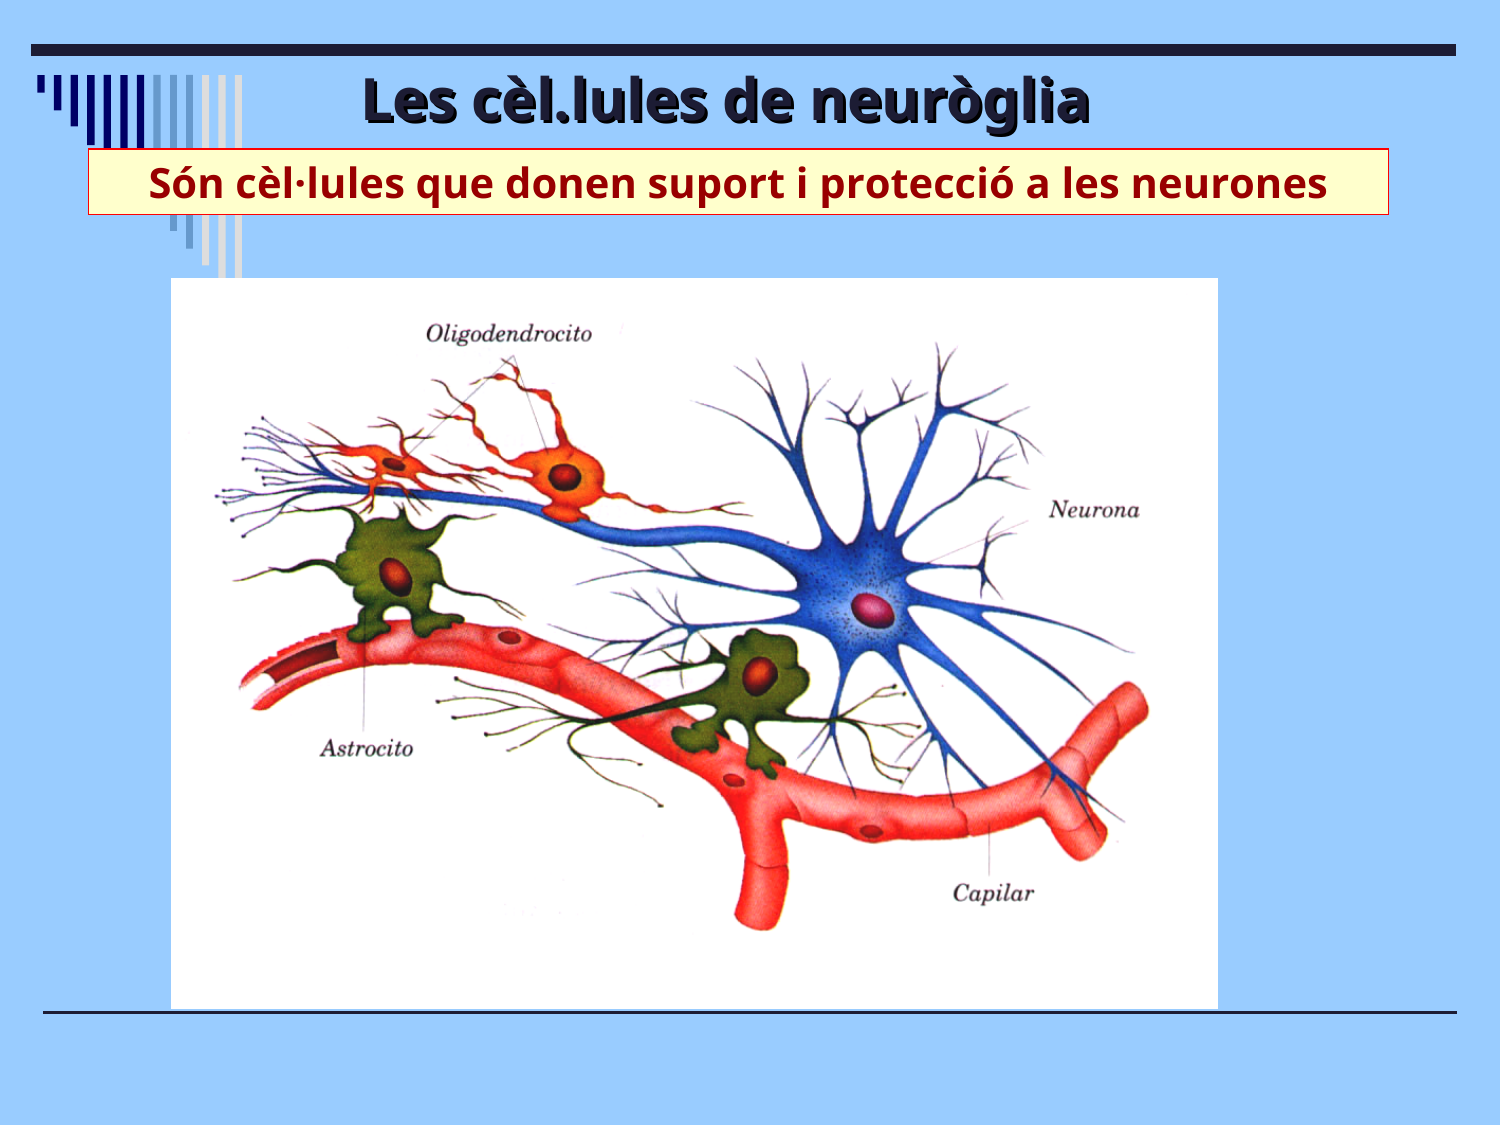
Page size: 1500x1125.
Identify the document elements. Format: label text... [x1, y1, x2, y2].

text_box Les cèl.lules de neuròglia [100, 54, 1351, 141]
text_box Són cèl·lules que donen suport i protecció a les neurones [88, 148, 1389, 215]
picture [171, 278, 1218, 1009]
